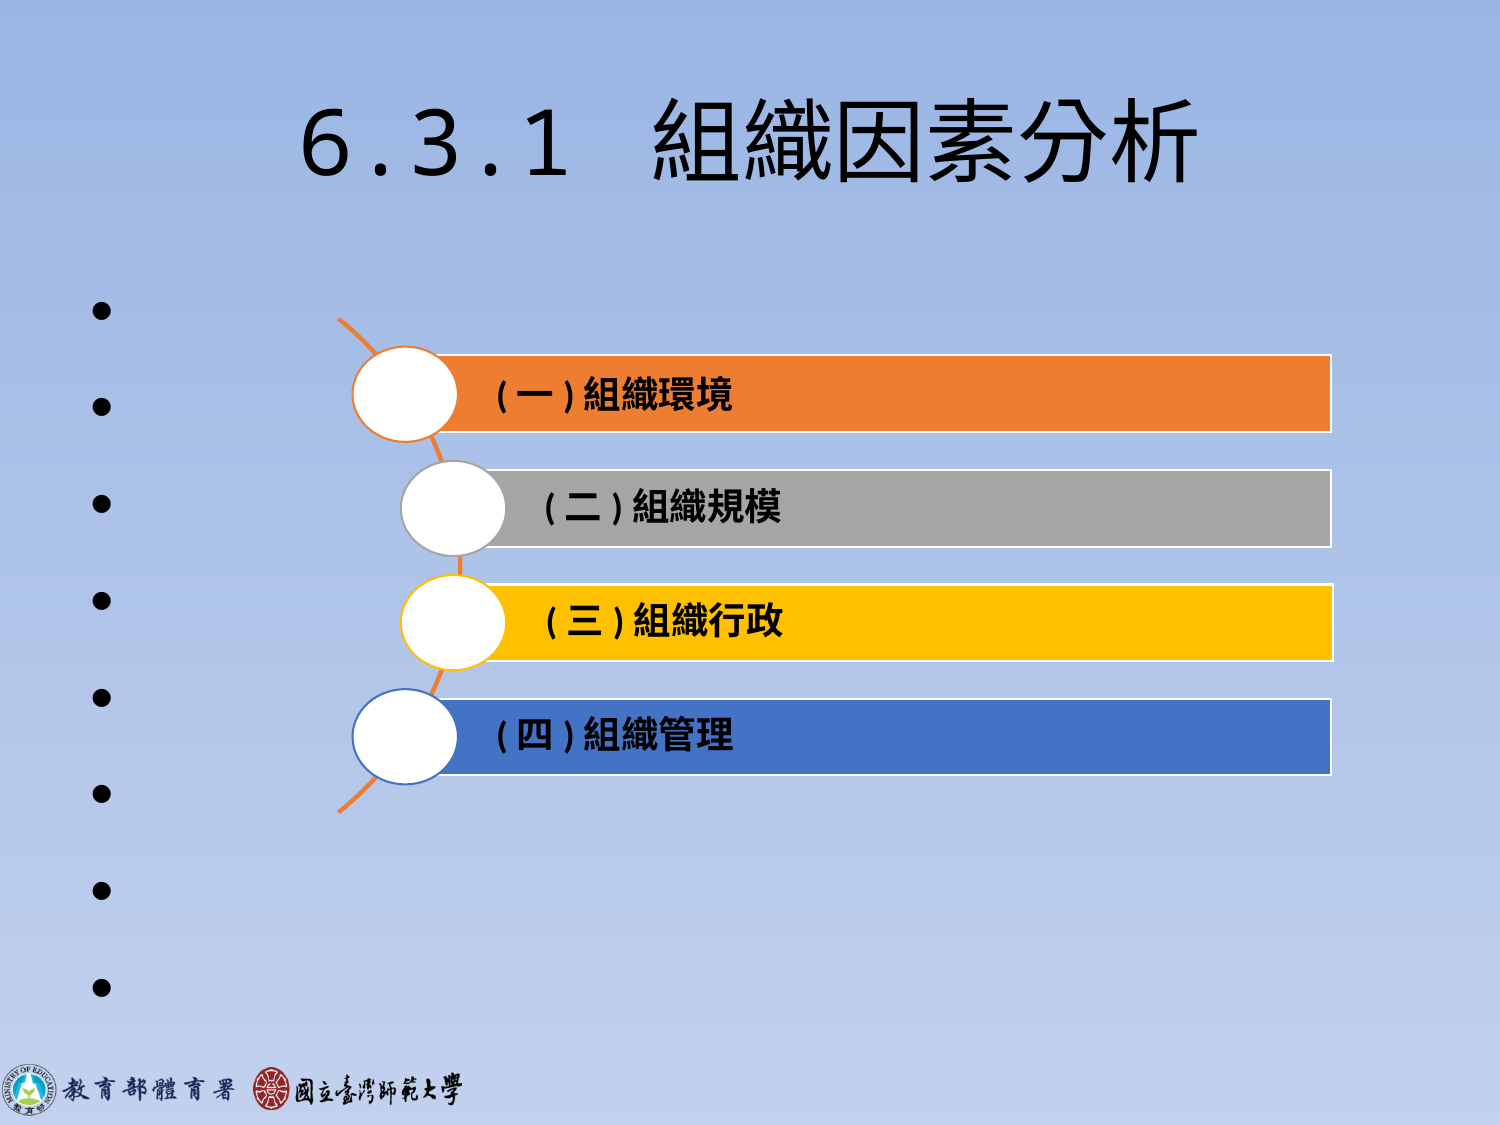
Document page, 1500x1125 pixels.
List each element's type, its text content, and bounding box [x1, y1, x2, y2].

text_box [400, 575, 507, 671]
text_box (一)組織環境 [437, 355, 1332, 433]
text_box [352, 689, 458, 785]
text_box (四)組織管理 [438, 698, 1332, 775]
text_box (三)組織行政 [486, 584, 1333, 661]
text_box [352, 346, 458, 442]
title 6.3.1 組織因素分析 [75, 45, 1426, 233]
text_box [400, 460, 507, 557]
text_box (二)組織規模 [486, 470, 1332, 547]
list [75, 262, 1366, 1005]
